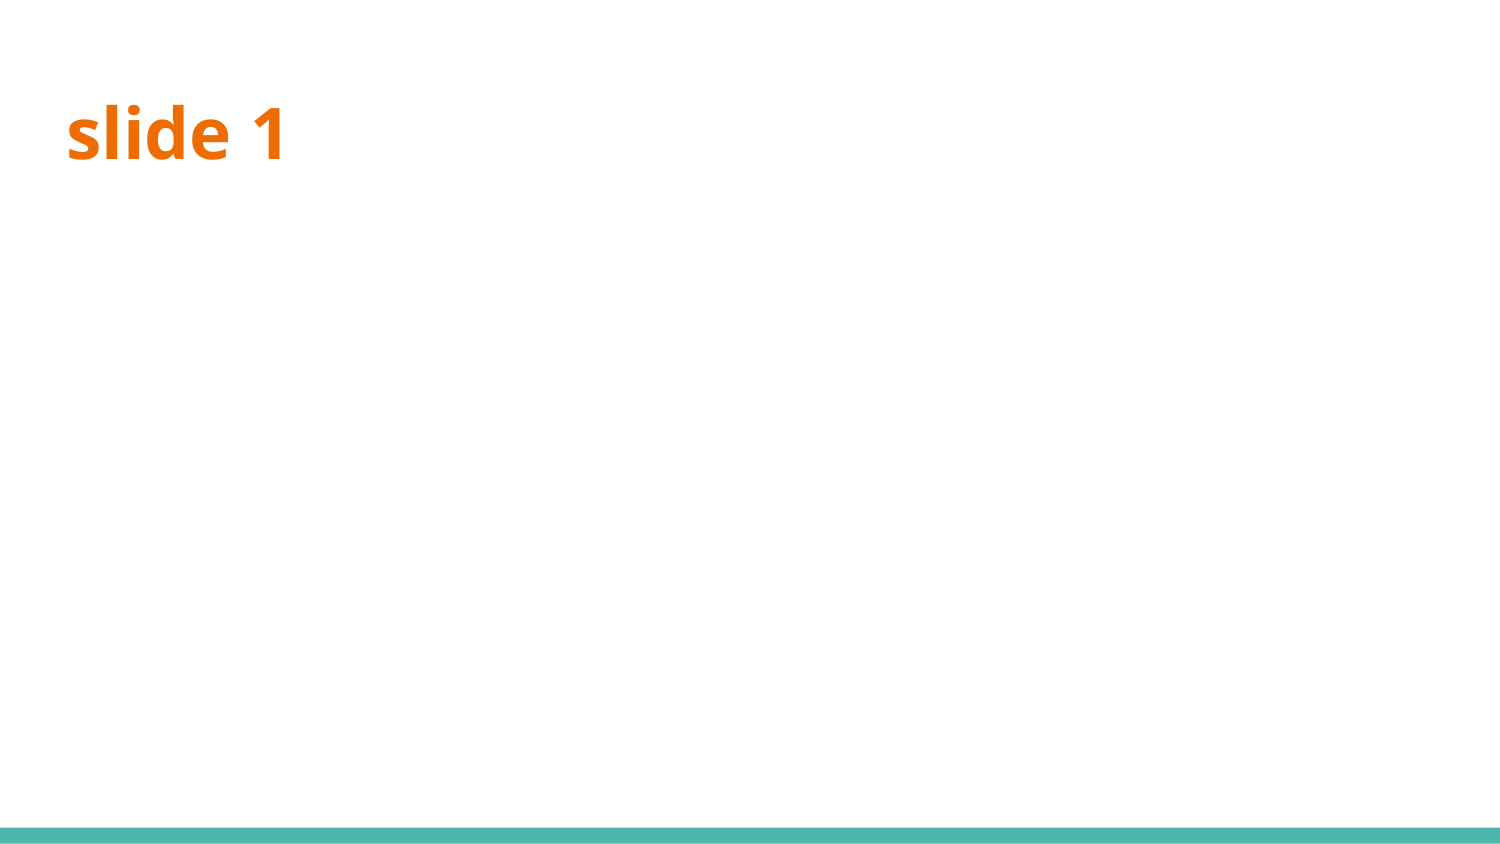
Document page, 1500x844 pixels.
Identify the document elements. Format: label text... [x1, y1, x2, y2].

title slide 1 [51, 72, 1449, 189]
